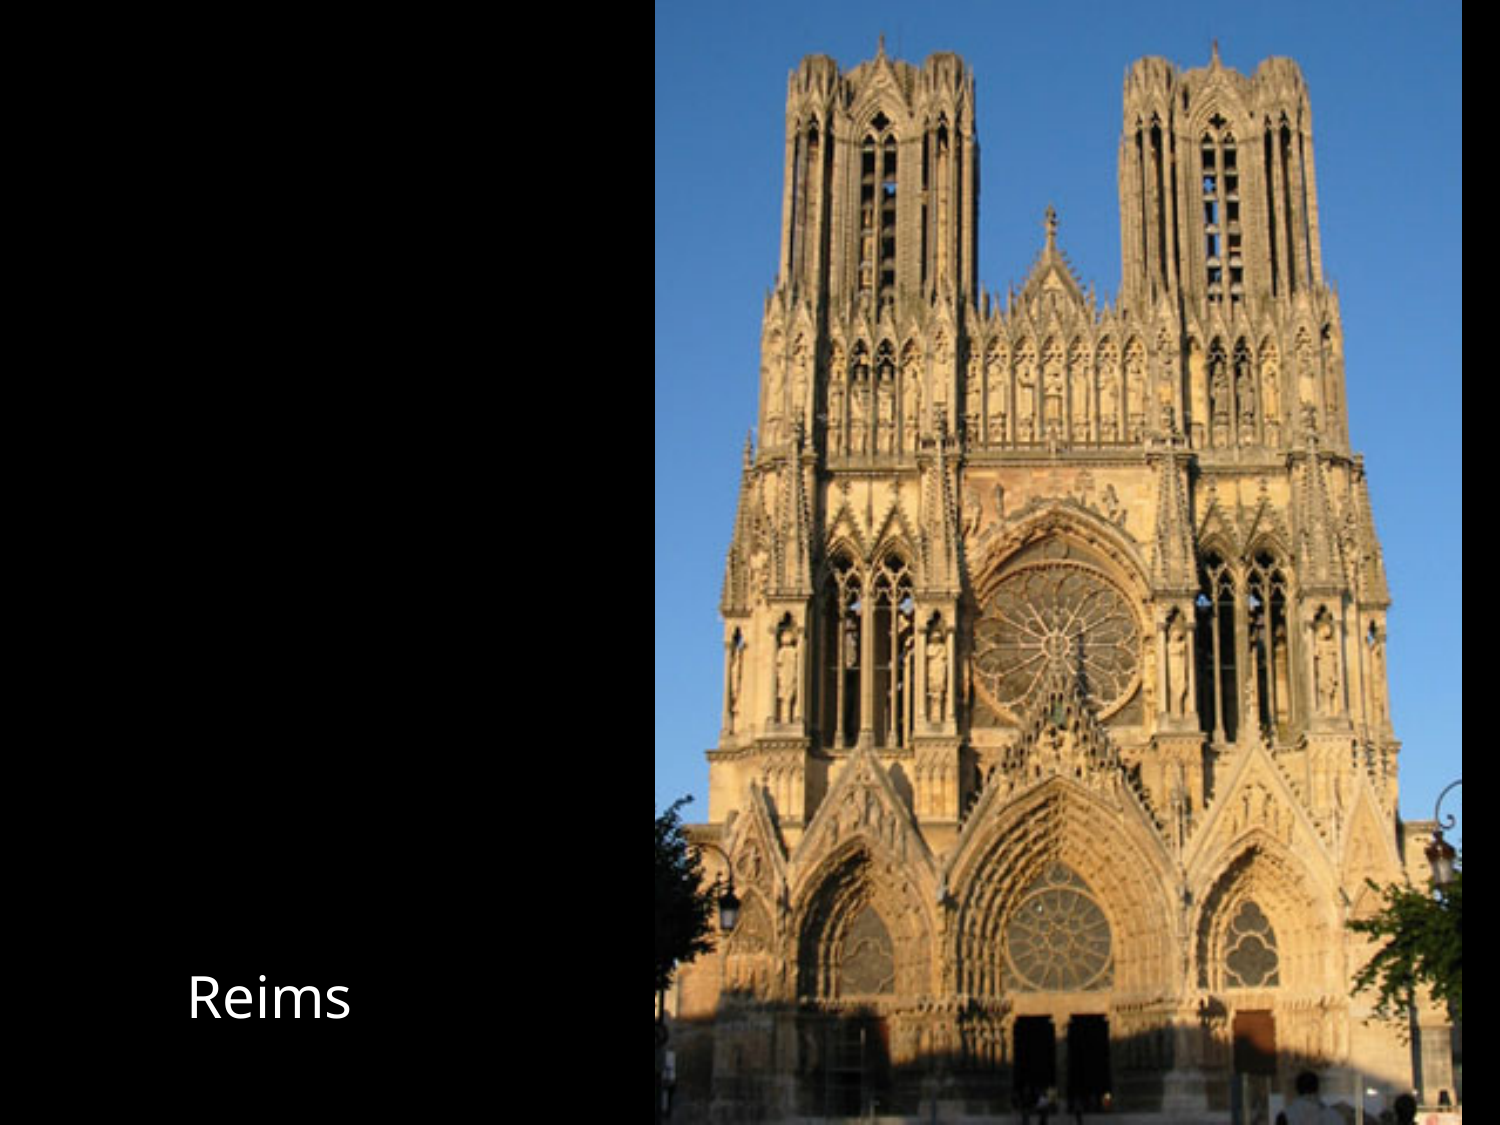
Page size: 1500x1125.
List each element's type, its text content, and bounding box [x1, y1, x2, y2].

text_box Reims [171, 952, 368, 1038]
picture [655, 0, 1462, 1125]
